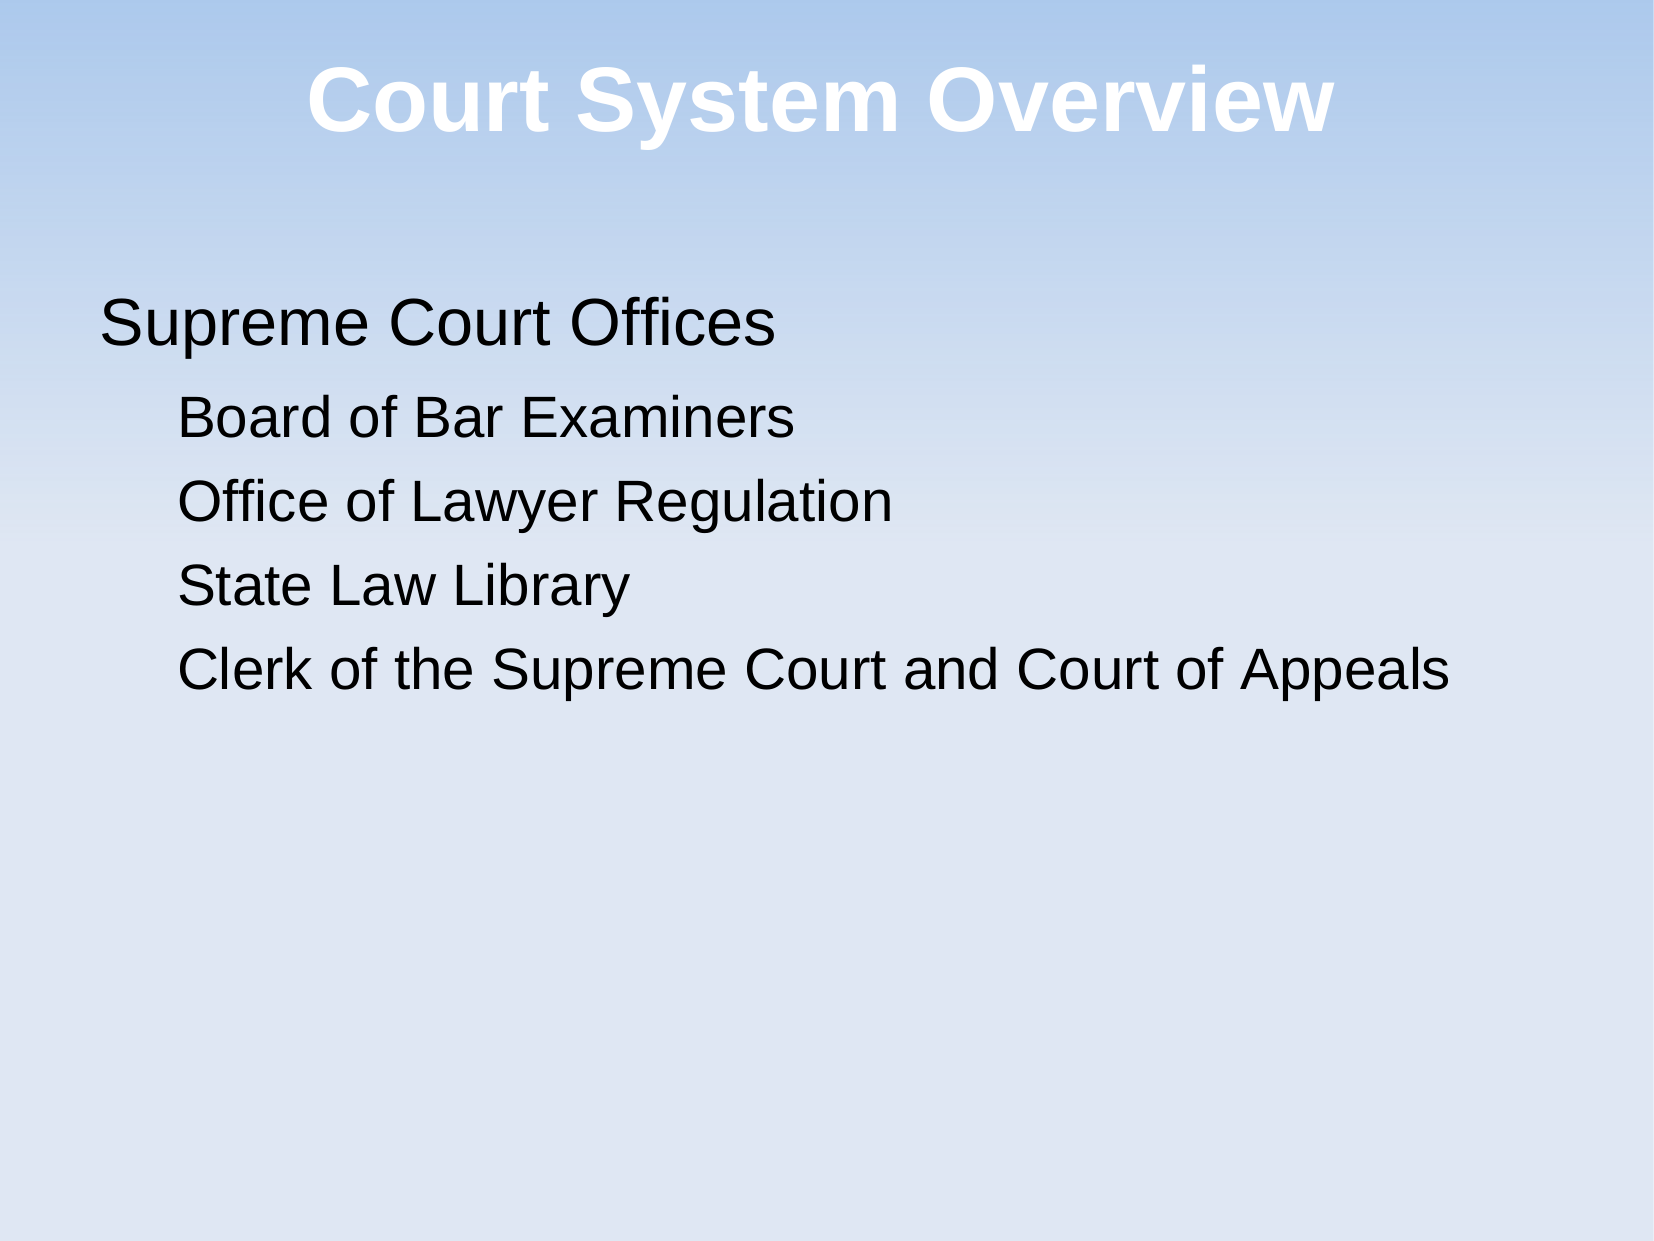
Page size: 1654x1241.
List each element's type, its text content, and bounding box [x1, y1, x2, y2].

list Supreme Court Offices Board of Bar Examiners Office of Lawyer Regulation State Law Library Clerk of the Supreme Court and Court of Appeals [82, 290, 1571, 1094]
title Court System Overview [76, 7, 1565, 200]
picture [0, 0, 1654, 1241]
